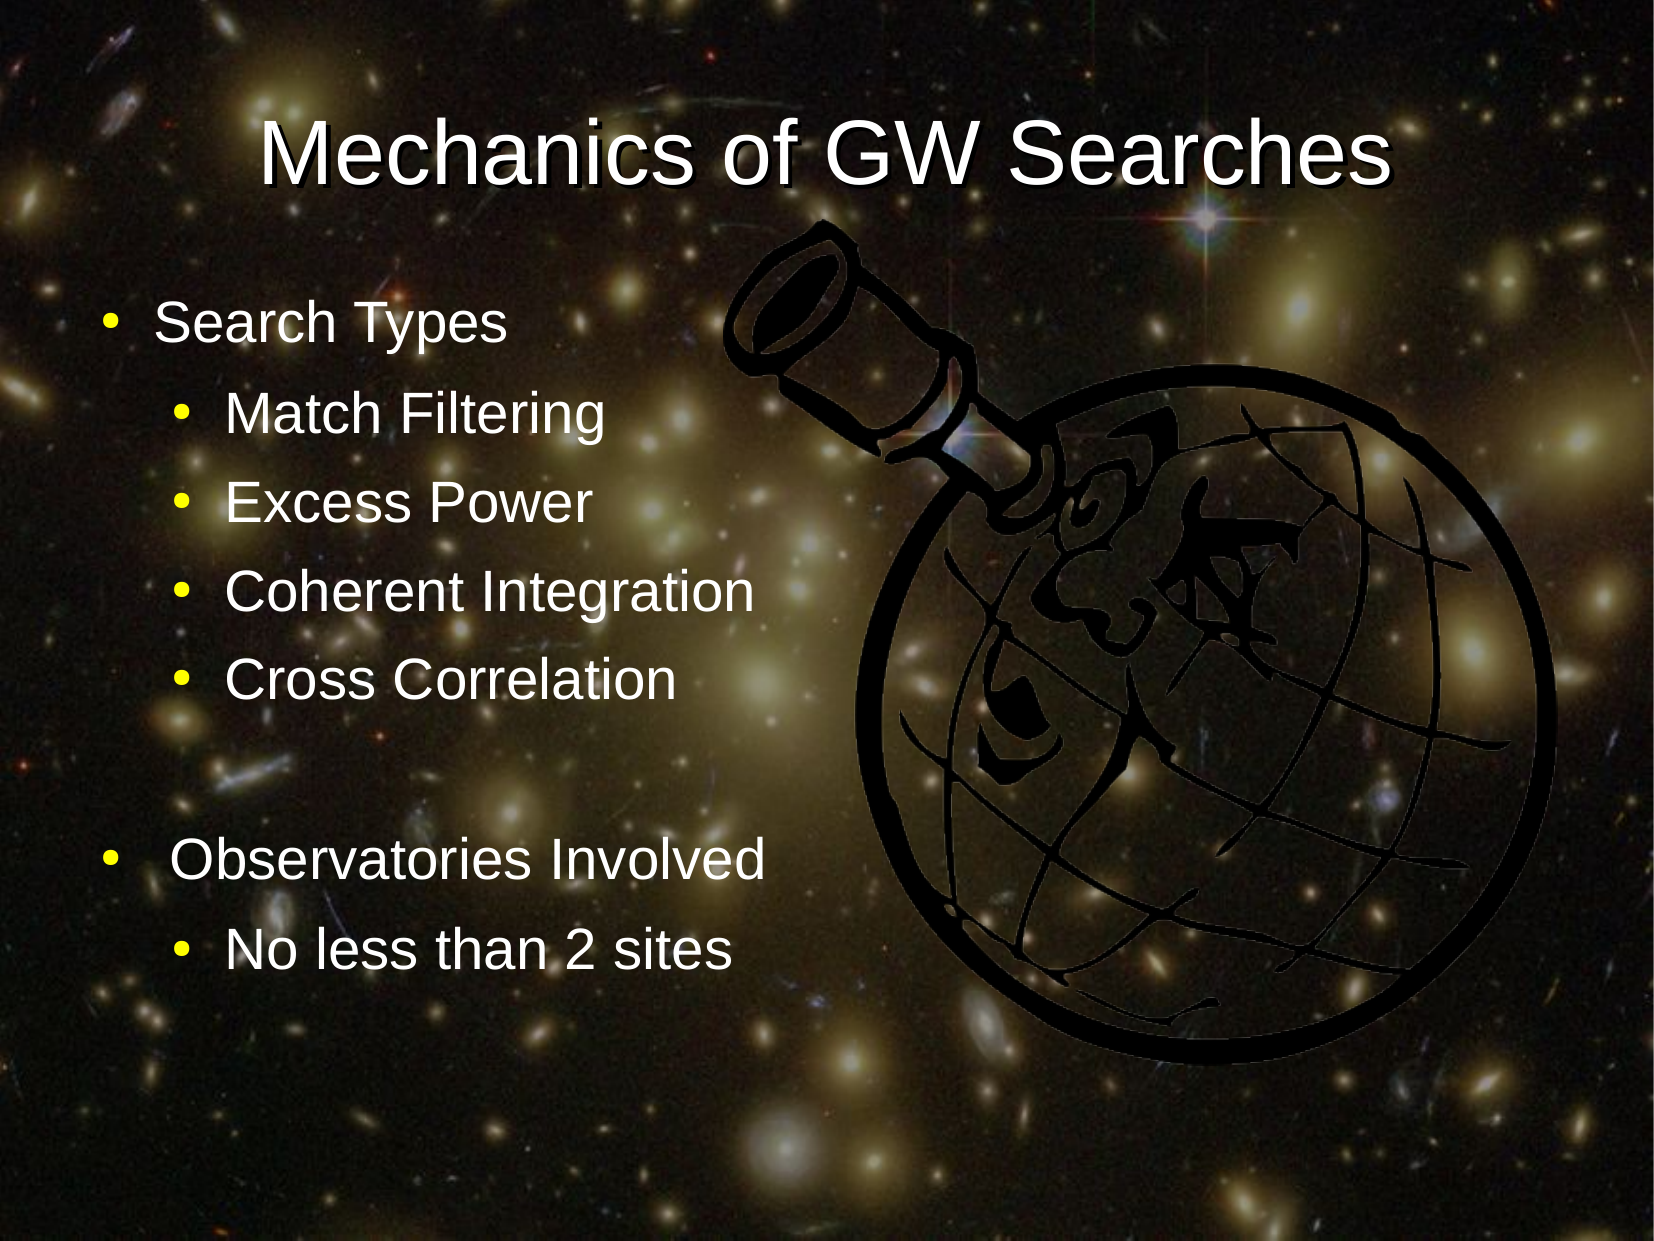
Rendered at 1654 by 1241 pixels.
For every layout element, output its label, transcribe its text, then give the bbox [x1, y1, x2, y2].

picture [0, 0, 1654, 1241]
title Mechanics of GW Searches [82, 49, 1571, 257]
list Search Types Match Filtering Excess Power Coherent Integration Cross Correlation Observatories Involved No less than 2 sites [82, 290, 723, 983]
